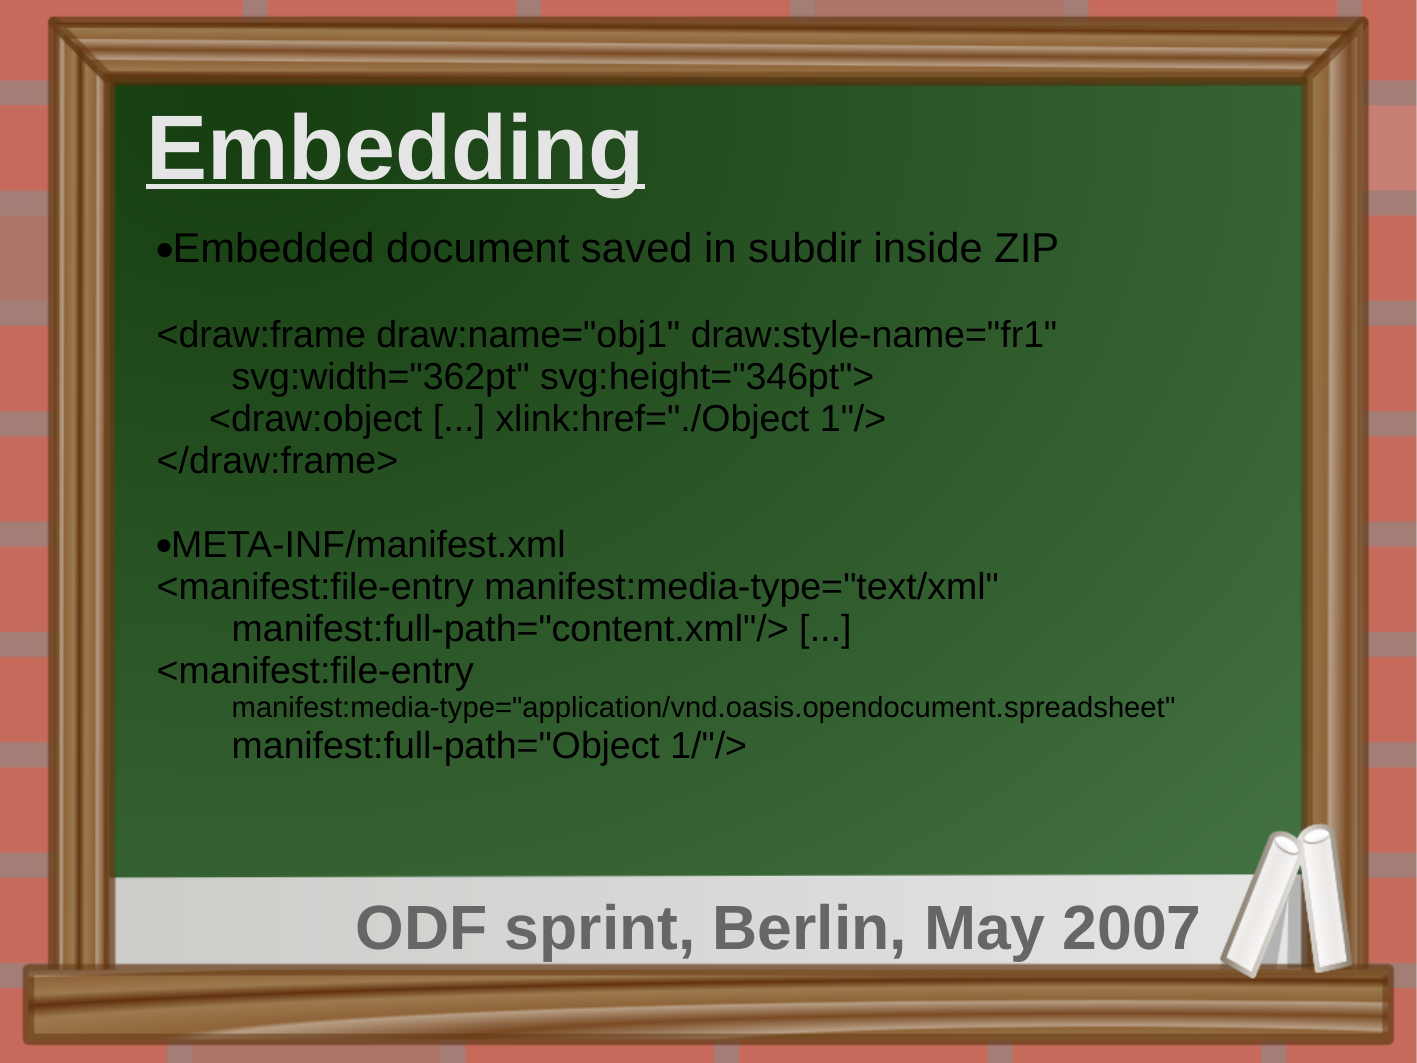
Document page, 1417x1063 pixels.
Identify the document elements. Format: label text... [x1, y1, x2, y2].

text_box Embedding [131, 88, 1313, 210]
picture [0, 0, 1417, 1063]
text_box Embedded document saved in subdir inside ZIP <draw:frame draw:name="obj1" draw:style-name="fr1" svg:width="362pt" svg:height="346pt"> <draw:object [...] xlink:href="./Object 1"/> </draw:frame> META-INF/manifest.xml <manifest:file-entry manifest:media-type="text/xml" manifest:full-path="content.xml"/> [...] <manifest:file-entry manifest:media-type="application/vnd.oasis.opendocument.spreadsheet" manifest:full-path="Object 1/"/> [141, 217, 1307, 907]
